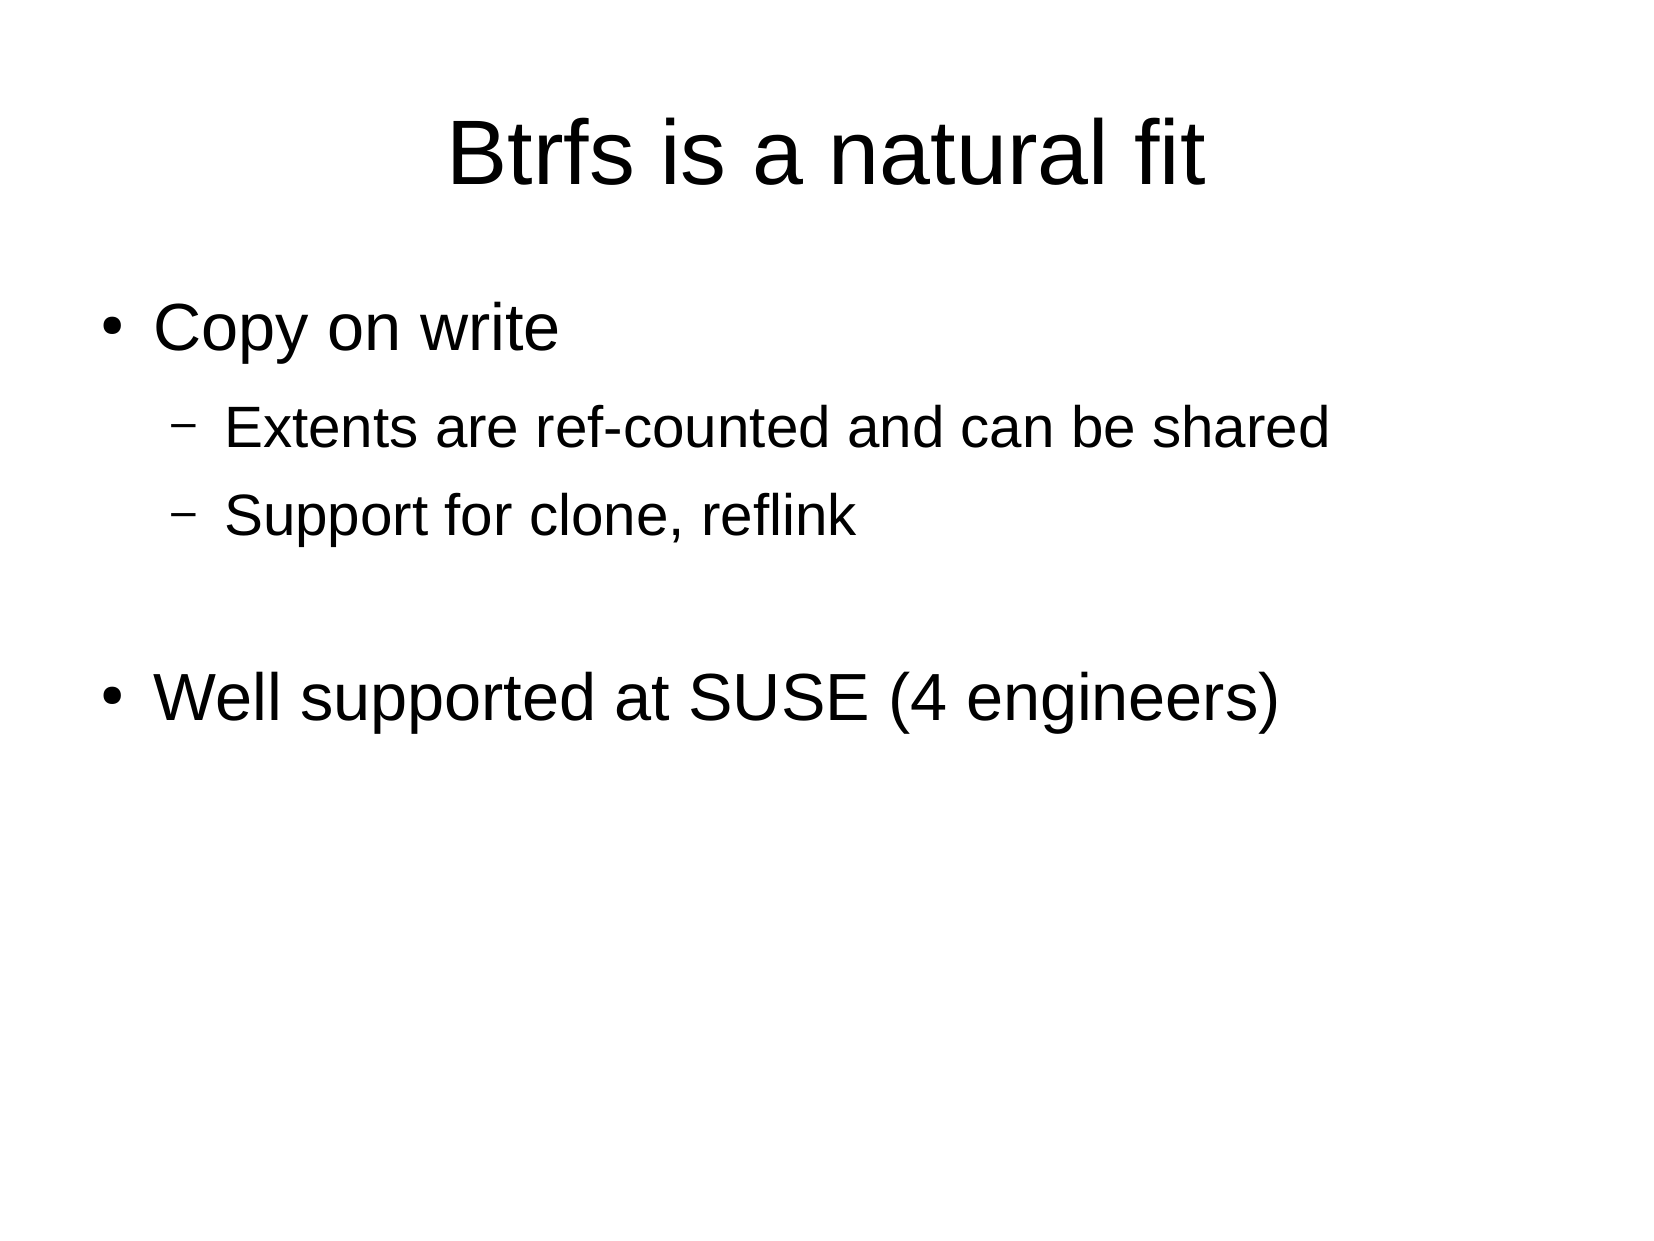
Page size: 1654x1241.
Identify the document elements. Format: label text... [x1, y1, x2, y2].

title Btrfs is a natural fit [82, 49, 1571, 257]
list Copy on write Extents are ref-counted and can be shared Support for clone, reflink Well supported at SUSE (4 engineers) [82, 290, 1571, 1010]
